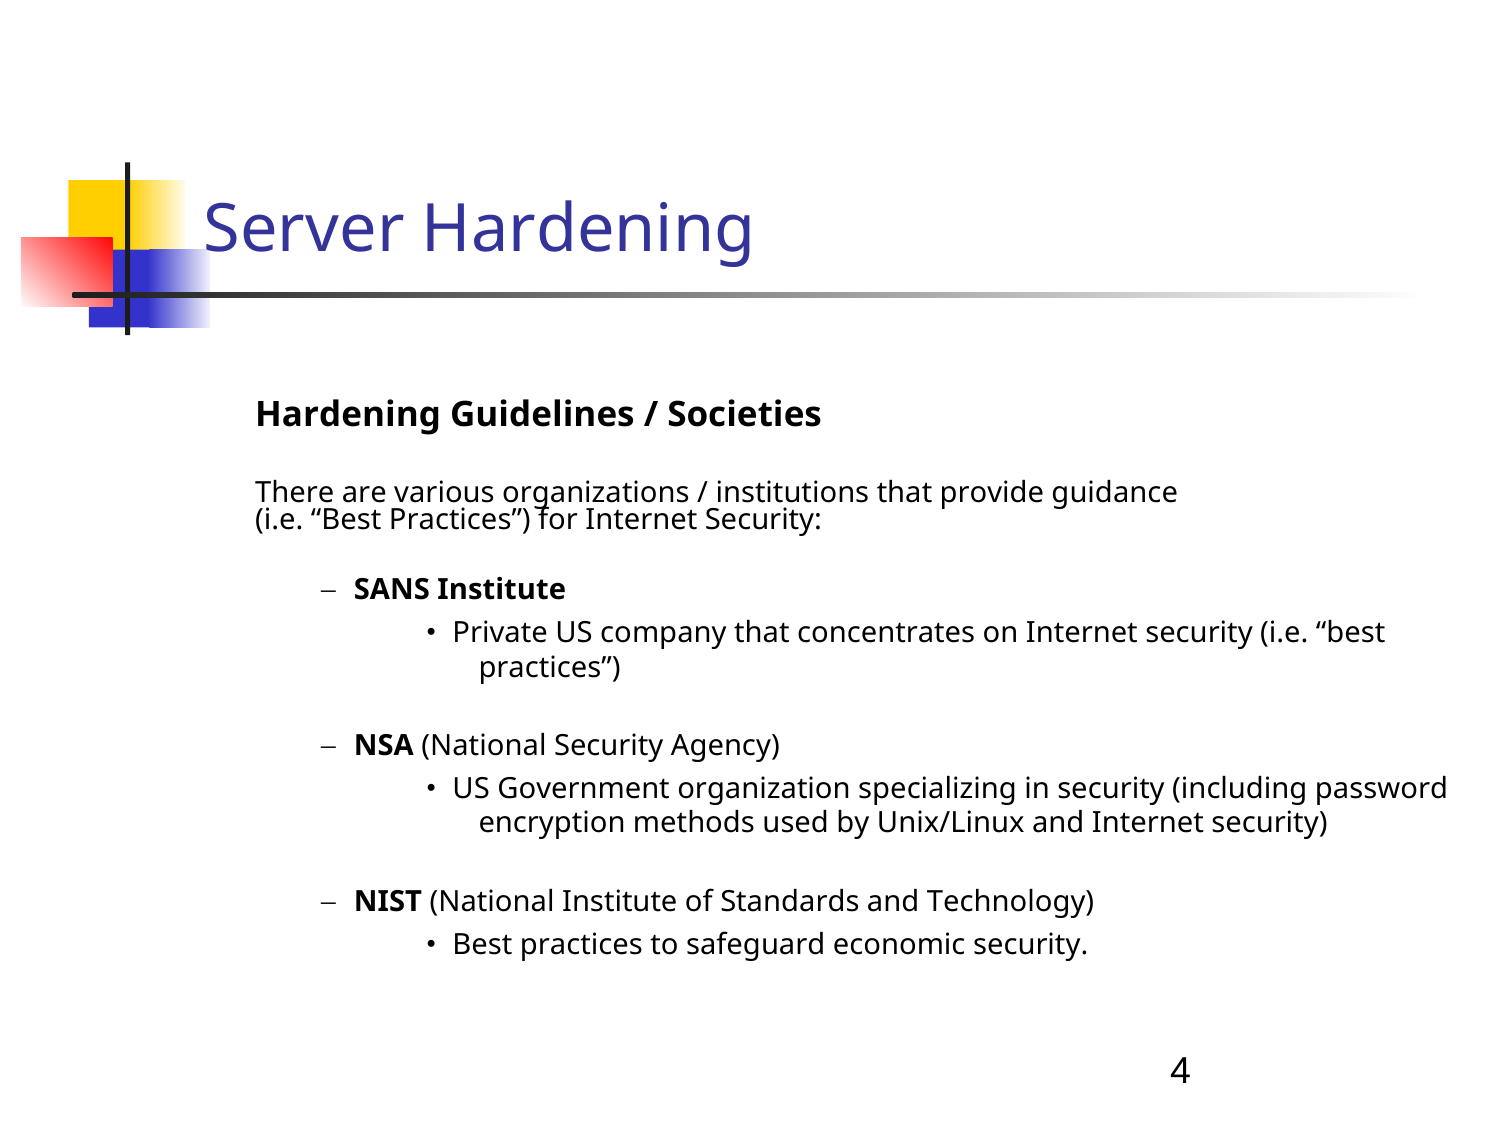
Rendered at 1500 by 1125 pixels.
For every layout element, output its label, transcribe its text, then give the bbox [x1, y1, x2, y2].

list Hardening Guidelines / Societies There are various organizations / institutions that provide guidance (i.e. “Best Practices”) for Internet Security: SANS Institute Private US company that concentrates on Internet security (i.e. “best practices”) NSA (National Security Agency) US Government organization specializing in security (including password encryption methods used by Unix/Linux and Internet security) NIST (National Institute of Standards and Technology) Best practices to safeguard economic security. [201, 328, 1477, 1004]
title Server Hardening [188, 35, 1468, 276]
